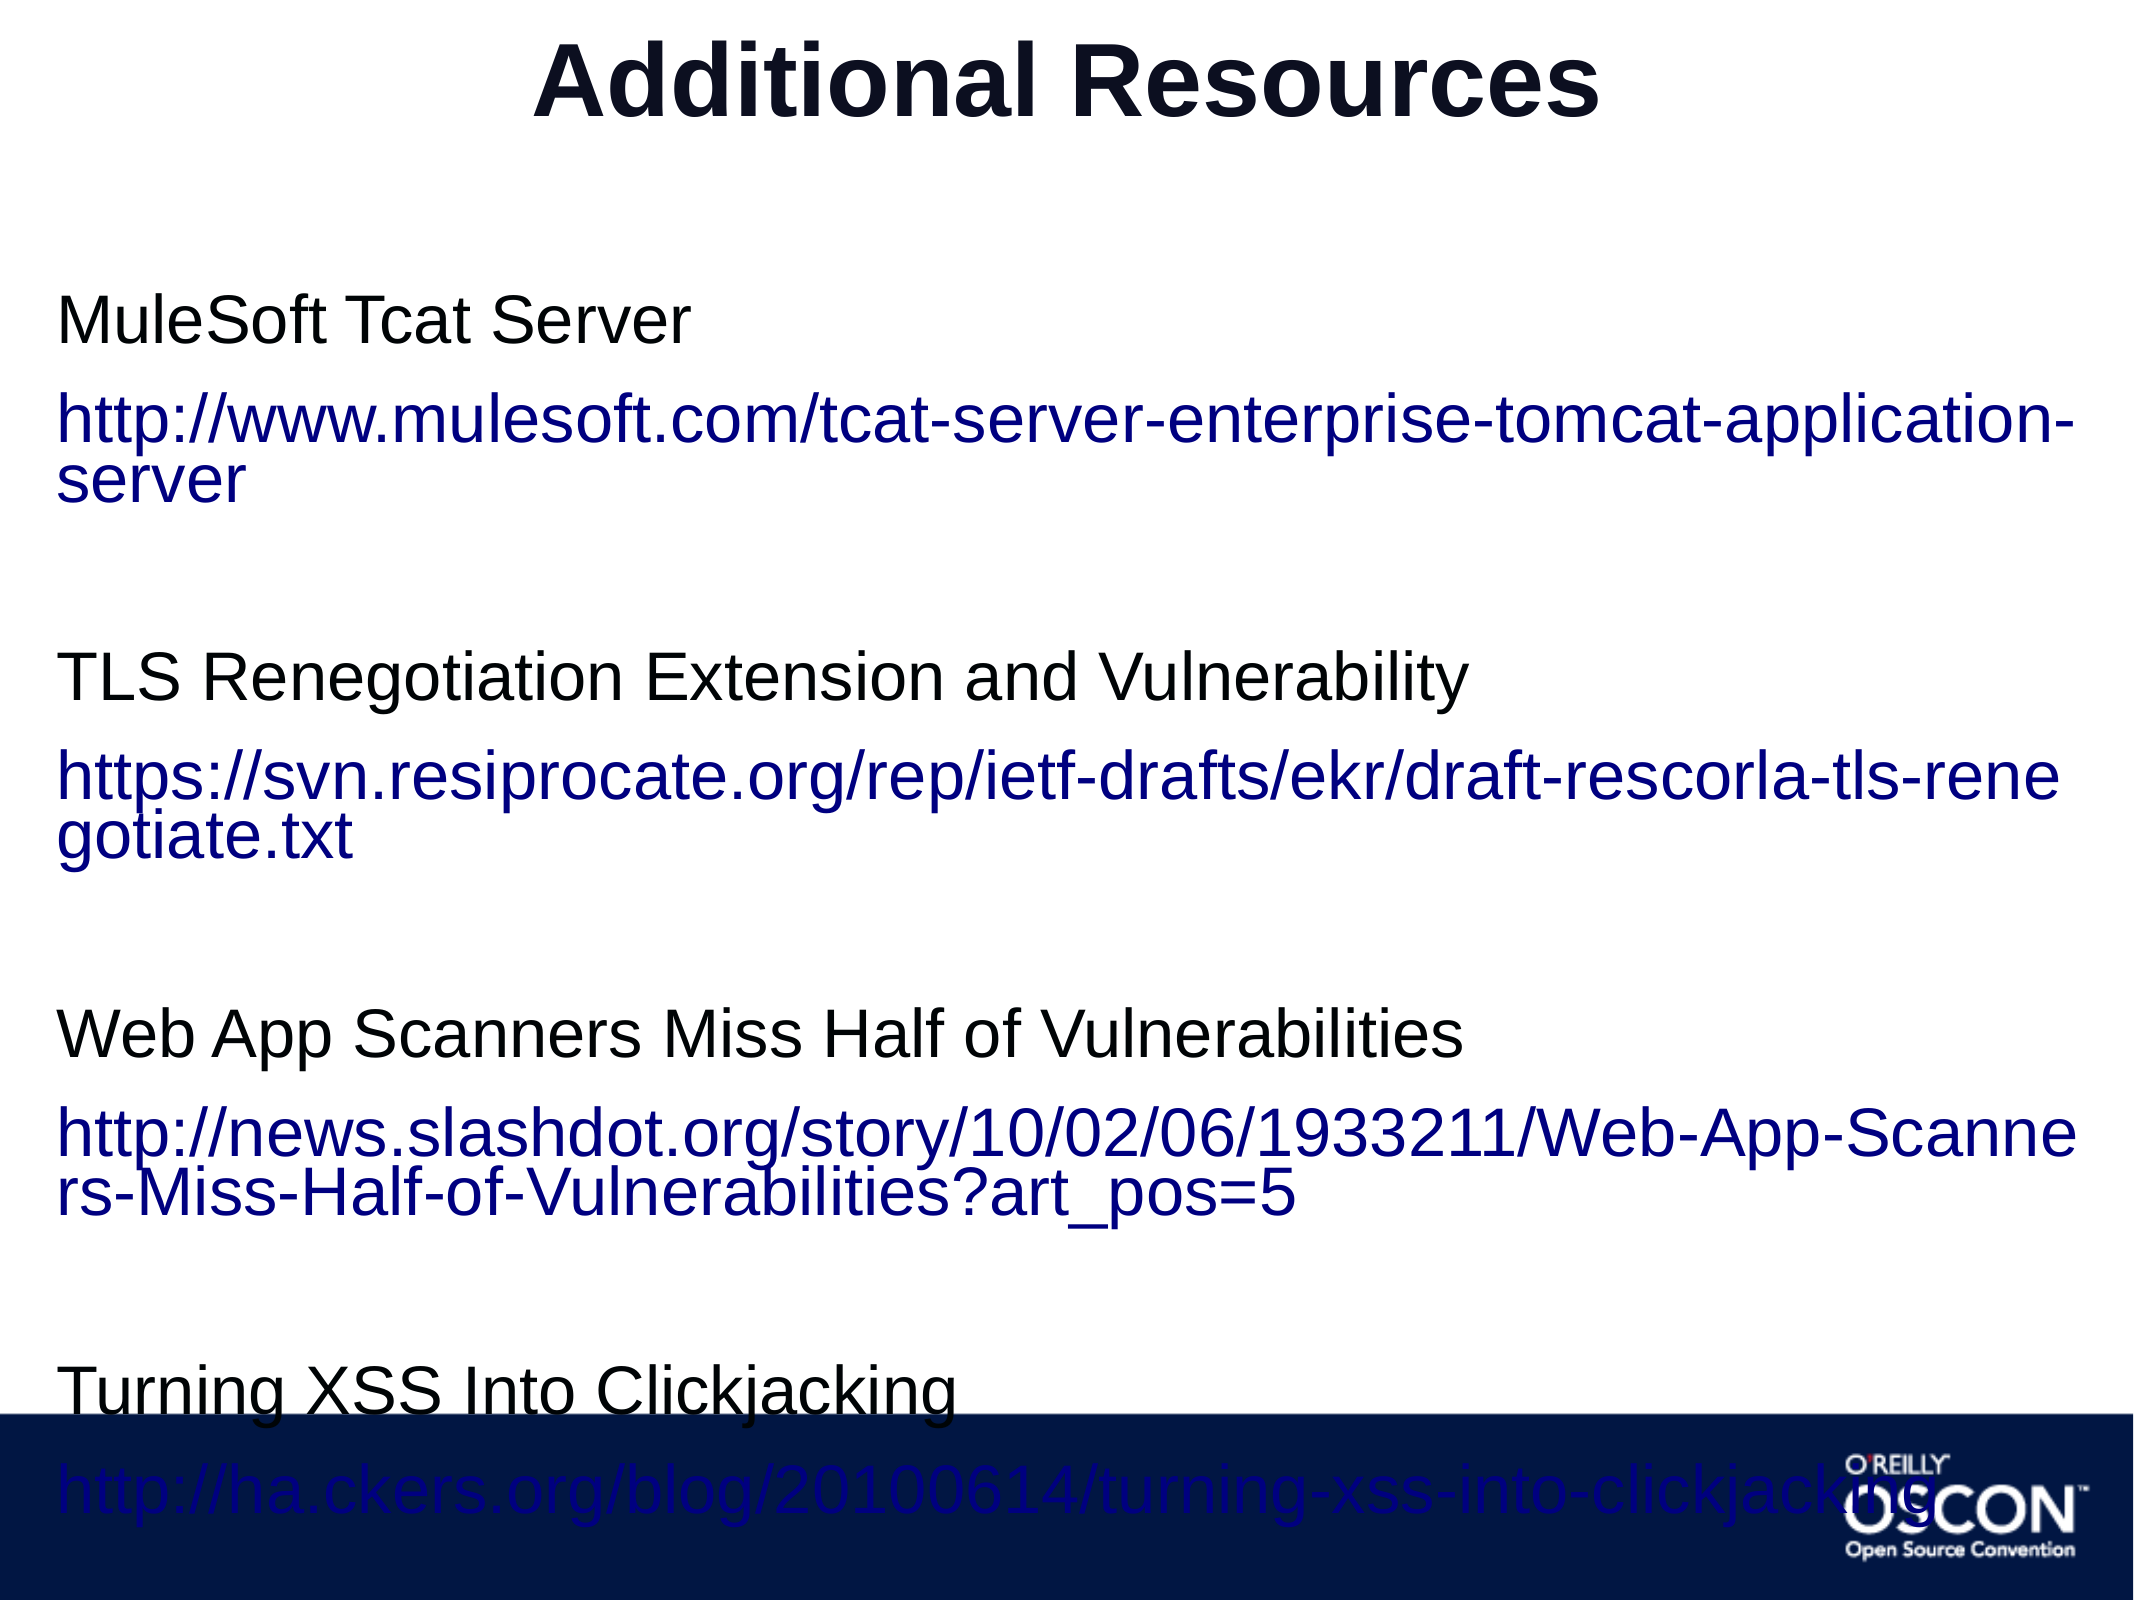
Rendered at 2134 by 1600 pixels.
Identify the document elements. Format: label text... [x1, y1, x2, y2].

list MuleSoft Tcat Server http://www.mulesoft.com/tcat-server-enterprise-tomcat-application-server TLS Renegotiation Extension and Vulnerability https://svn.resiprocate.org/rep/ietf-drafts/ekr/draft-rescorla-tls-renegotiate.txt Web App Scanners Miss Half of Vulnerabilities http://news.slashdot.org/story/10/02/06/1933211/Web-App-Scanners-Miss-Half-of-Vulnerabilities?art_pos=5 Turning XSS Into Clickjacking http://ha.ckers.org/blog/20100614/turning-xss-into-clickjacking [47, 168, 2100, 1600]
picture [0, 0, 2134, 1600]
title Additional Resources [41, 0, 2094, 151]
